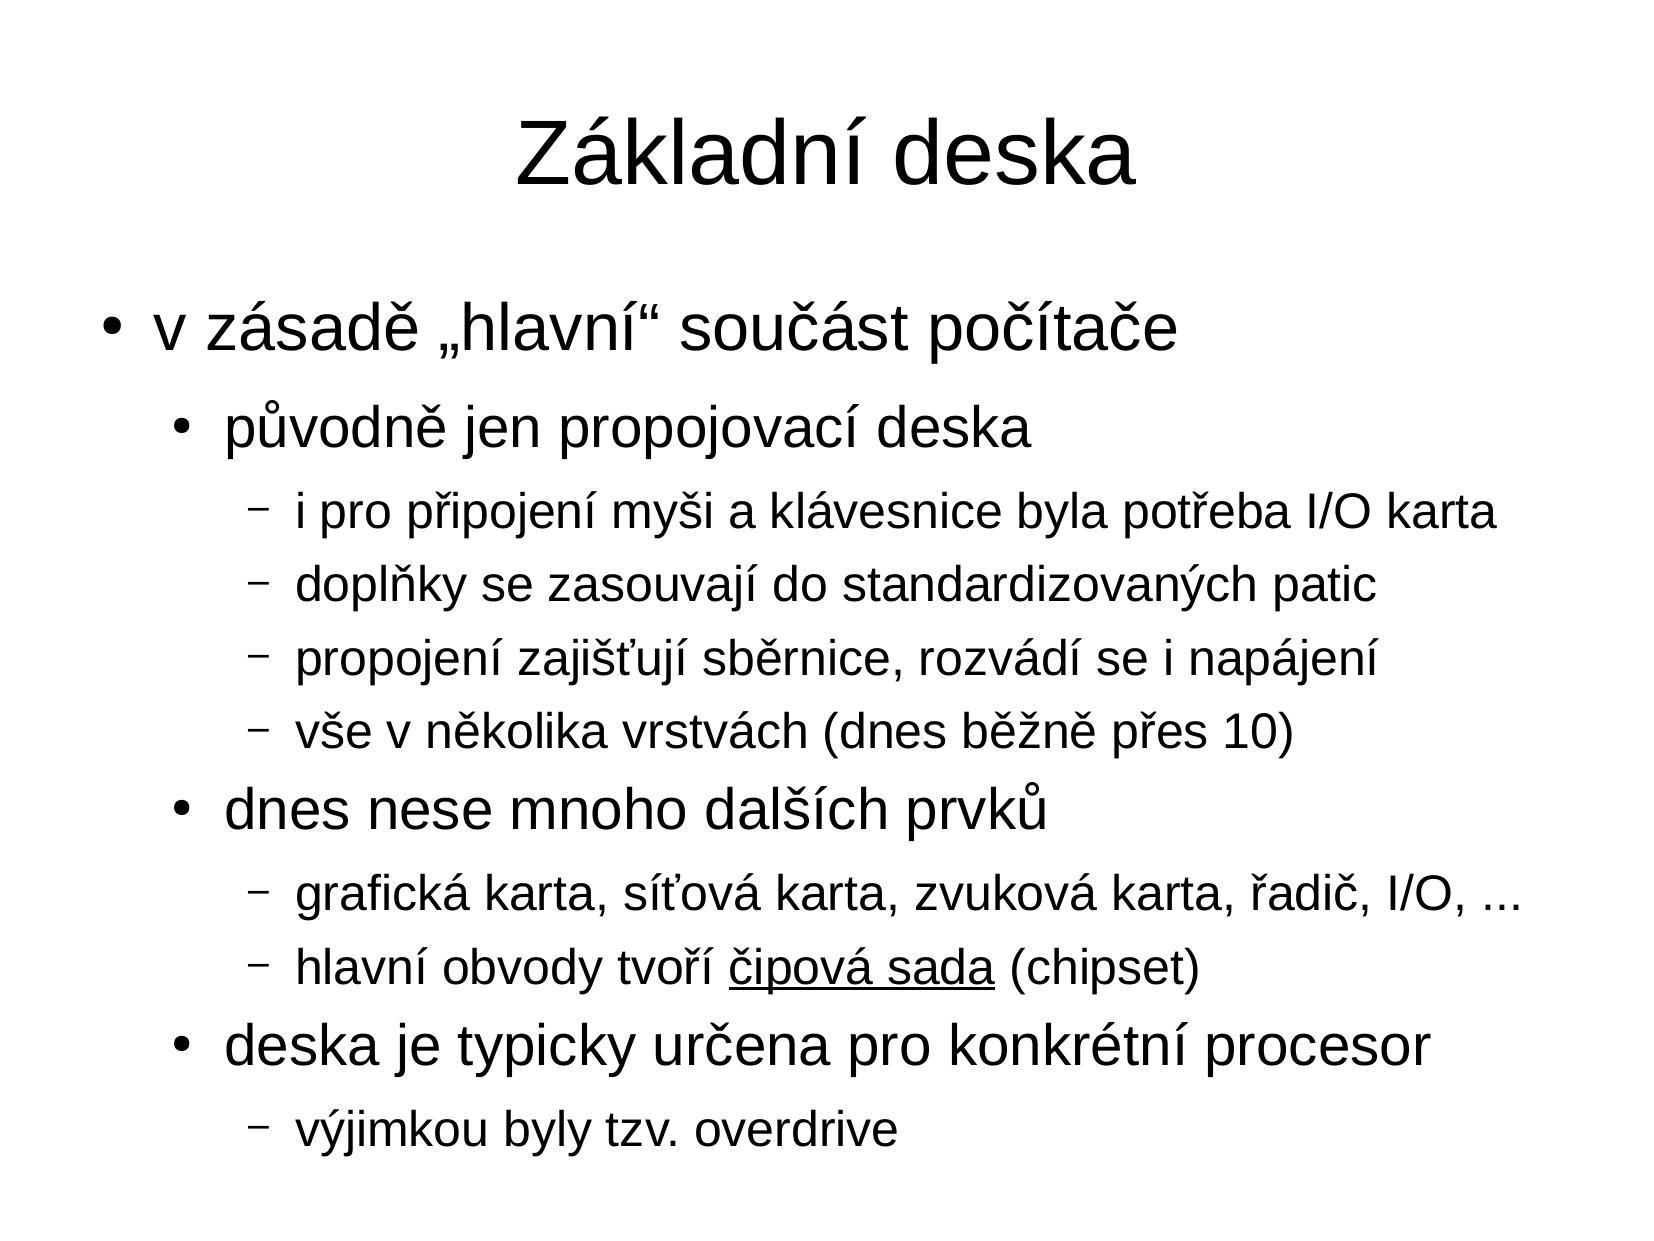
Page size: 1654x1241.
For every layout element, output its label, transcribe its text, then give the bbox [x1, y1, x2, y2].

list v zásadě „hlavní“ součást počítače původně jen propojovací deska i pro připojení myši a klávesnice byla potřeba I/O karta doplňky se zasouvají do standardizovaných patic propojení zajišťují sběrnice, rozvádí se i napájení vše v několika vrstvách (dnes běžně přes 10) dnes nese mnoho dalších prvků grafická karta, síťová karta, zvuková karta, řadič, I/O, ... hlavní obvody tvoří čipová sada (chipset) deska je typicky určena pro konkrétní procesor výjimkou byly tzv. overdrive [82, 290, 1571, 1158]
title Základní deska [82, 56, 1571, 250]
